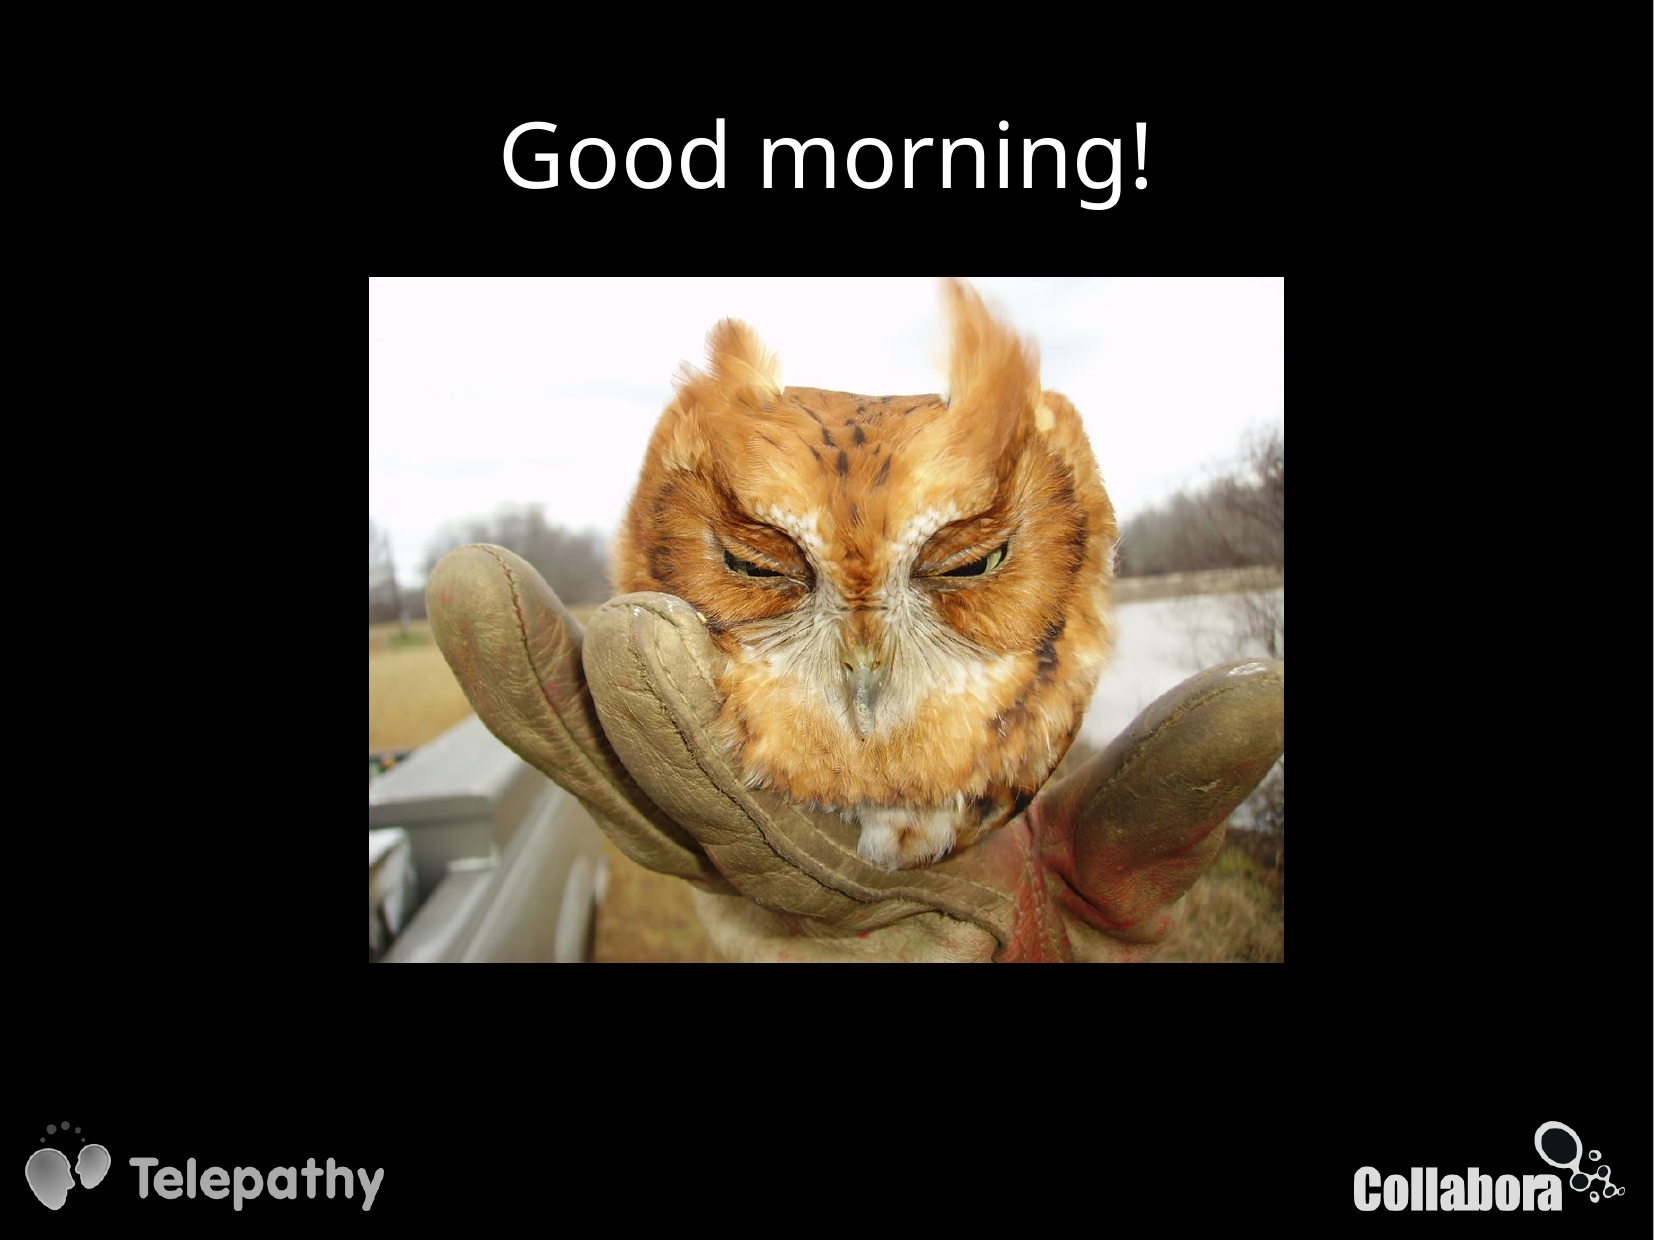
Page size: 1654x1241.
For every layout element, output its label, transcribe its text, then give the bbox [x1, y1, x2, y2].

picture [369, 277, 1284, 963]
picture [25, 1121, 384, 1211]
picture [1354, 1121, 1625, 1211]
title Good morning! [82, 49, 1571, 257]
